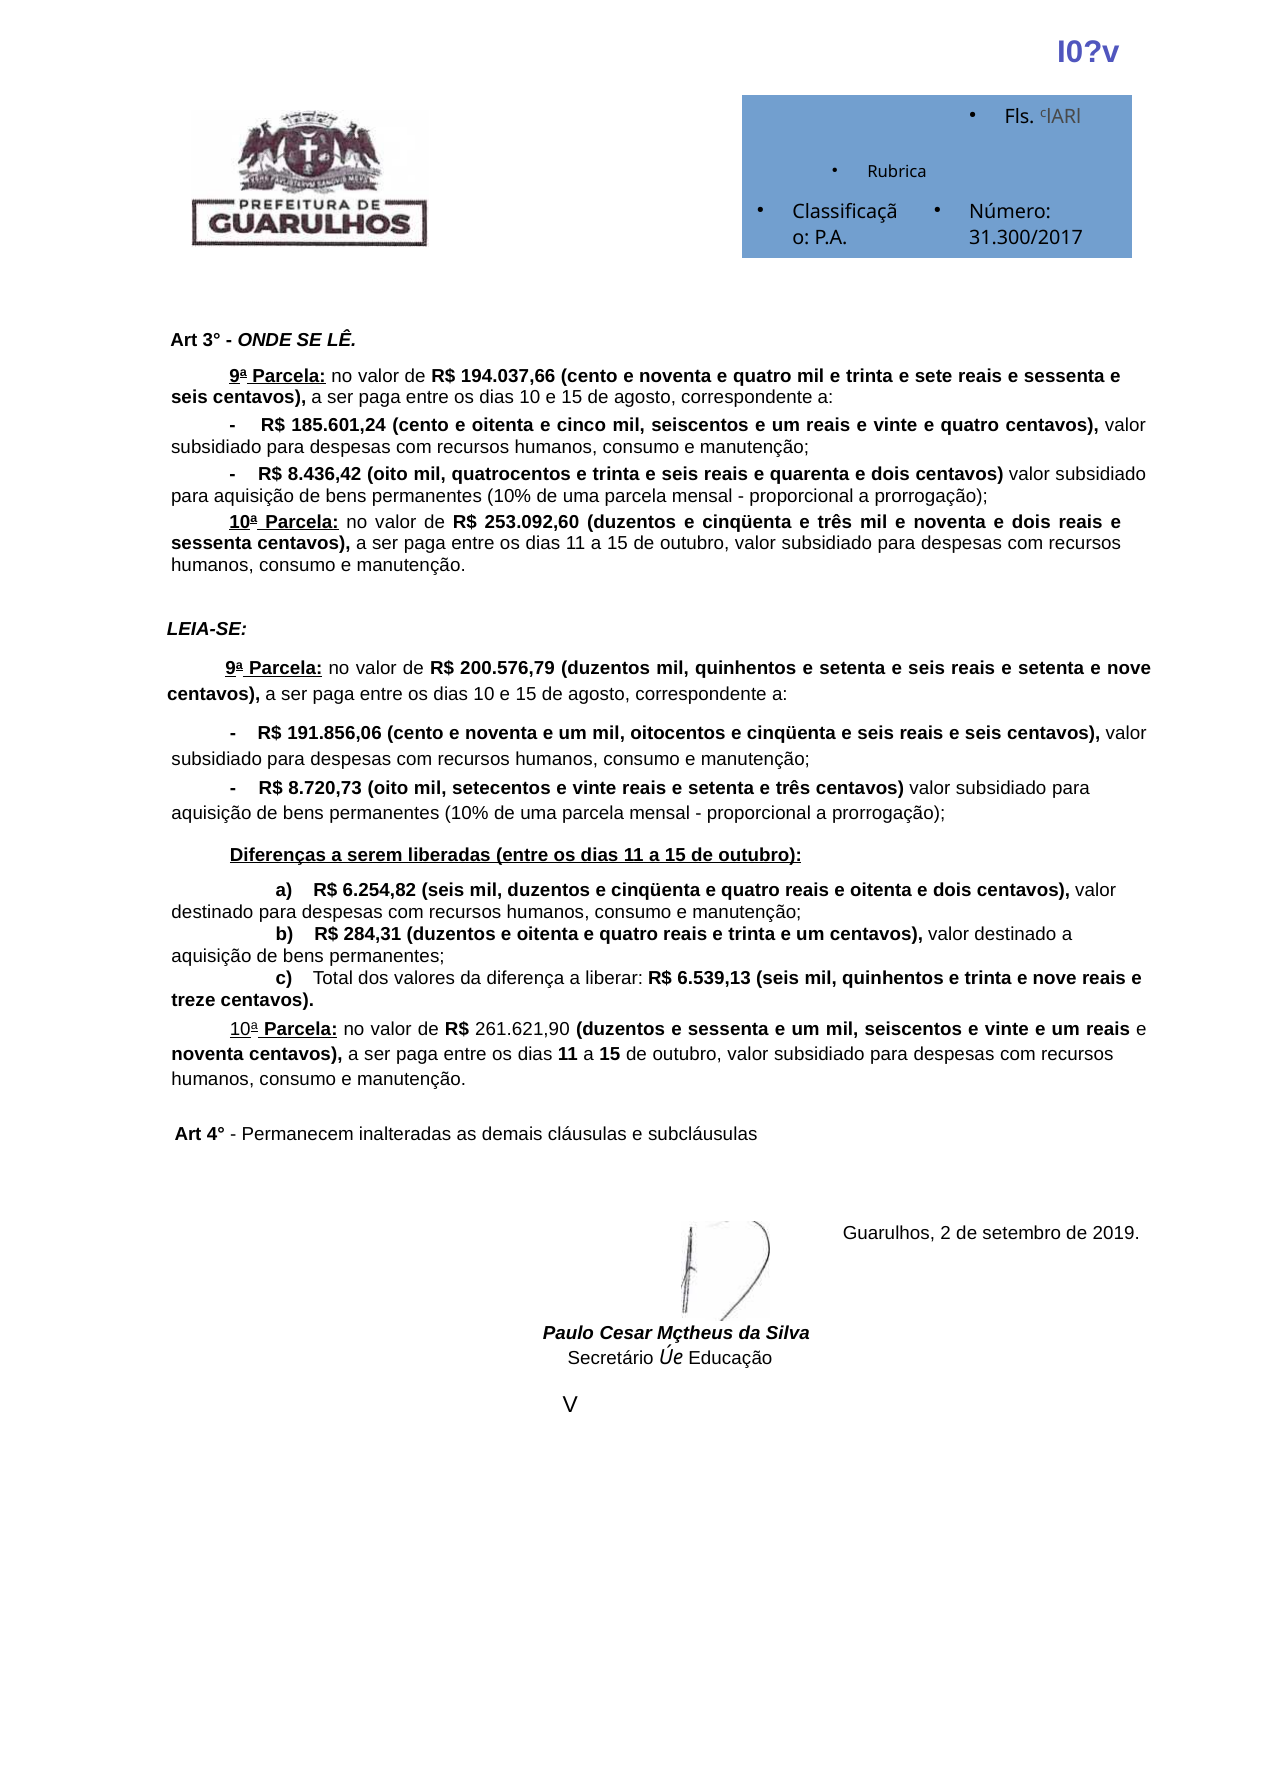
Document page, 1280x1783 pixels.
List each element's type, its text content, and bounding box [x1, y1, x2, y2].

text_box - R$ 191.856,06 (cento e noventa e um mil, oitocentos e cinqüenta e seis reais e seis centavos), valor subsidiado para despesas com recursos humanos, consumo e manutenção; - R$ 8.720,73 (oito mil, setecentos e vinte reais e setenta e três centavos) valor subsidiado para aquisição de bens permanentes (10% de uma parcela mensal - proporcional a prorrogação); [171, 717, 1147, 830]
text_box Diferenças a serem liberadas (entre os dias 11 a 15 de outubro): a) R$ 6.254,82 (seis mil, duzentos e cinqüenta e quatro reais e oitenta e dois centavos), valor destinado para despesas com recursos humanos, consumo e manutenção; b) R$ 284,31 (duzentos e oitenta e quatro reais e trinta e um centavos), valor destinado a aquisição de bens permanentes; c) Total dos valores da diferença a liberar: R$ 6.539,13 (seis mil, quinhentos e trinta e nove reais e treze centavos). 10a Parcela: no valor de R$ 261.621,90 (duzentos e sessenta e um mil, seiscentos e vinte e um reais e noventa centavos), a ser paga entre os dias 11 a 15 de outubro, valor subsidiado para despesas com recursos humanos, consumo e manutenção. [171, 842, 1147, 1098]
text_box V [563, 1400, 575, 1415]
text_box Guarulhos, 2 de setembro de 2019. [843, 1221, 1146, 1244]
table_cell Rubrica [742, 152, 1132, 190]
table_header [742, 95, 919, 152]
text_box V [563, 1390, 575, 1410]
text_box I0?v [1057, 31, 1212, 84]
picture [681, 1222, 770, 1321]
table_header Fls. clARl [919, 95, 1132, 152]
text_box Paulo Cesar Mçtheus da Silva Secretário Úe Educação [543, 1321, 822, 1374]
text_box LEIA-SE: [167, 617, 260, 636]
picture [191, 111, 429, 248]
table_cell Classificação: P.A. [742, 190, 919, 258]
text_box Art 3° - ONDE SE LÊ. [170, 327, 370, 350]
table_cell Número: 31.300/2017 [919, 190, 1132, 258]
text_box Art 4° - Permanecem inalteradas as demais cláusulas e subcláusulas [56, 1122, 760, 1169]
text_box 9a Parcela: no valor de R$ 200.576,79 (duzentos mil, quinhentos e setenta e seis reais e setenta e nove centavos), a ser paga entre os dias 10 e 15 de agosto, correspondente a: [167, 653, 1151, 704]
text_box 9a Parcela: no valor de R$ 194.037,66 (cento e noventa e quatro mil e trinta e sete reais e sessenta e seis centavos), a ser paga entre os dias 10 e 15 de agosto, correspondente a: - R$ 185.601,24 (cento e oitenta e cinco mil, seiscentos e um reais e vinte e quatro centavos), valor subsidiado para despesas com recursos humanos, consumo e manutenção; - R$ 8.436,42 (oito mil, quatrocentos e trinta e seis reais e quarenta e dois centavos) valor subsidiado para aquisição de bens permanentes (10% de uma parcela mensal - proporcional a prorrogação); 10a Parcela: no valor de R$ 253.092,60 (duzentos e cinqüenta e três mil e noventa e dois reais e sessenta centavos), a ser paga entre os dias 11 a 15 de outubro, valor subsidiado para despesas com recursos humanos, consumo e manutenção. [171, 364, 1146, 608]
